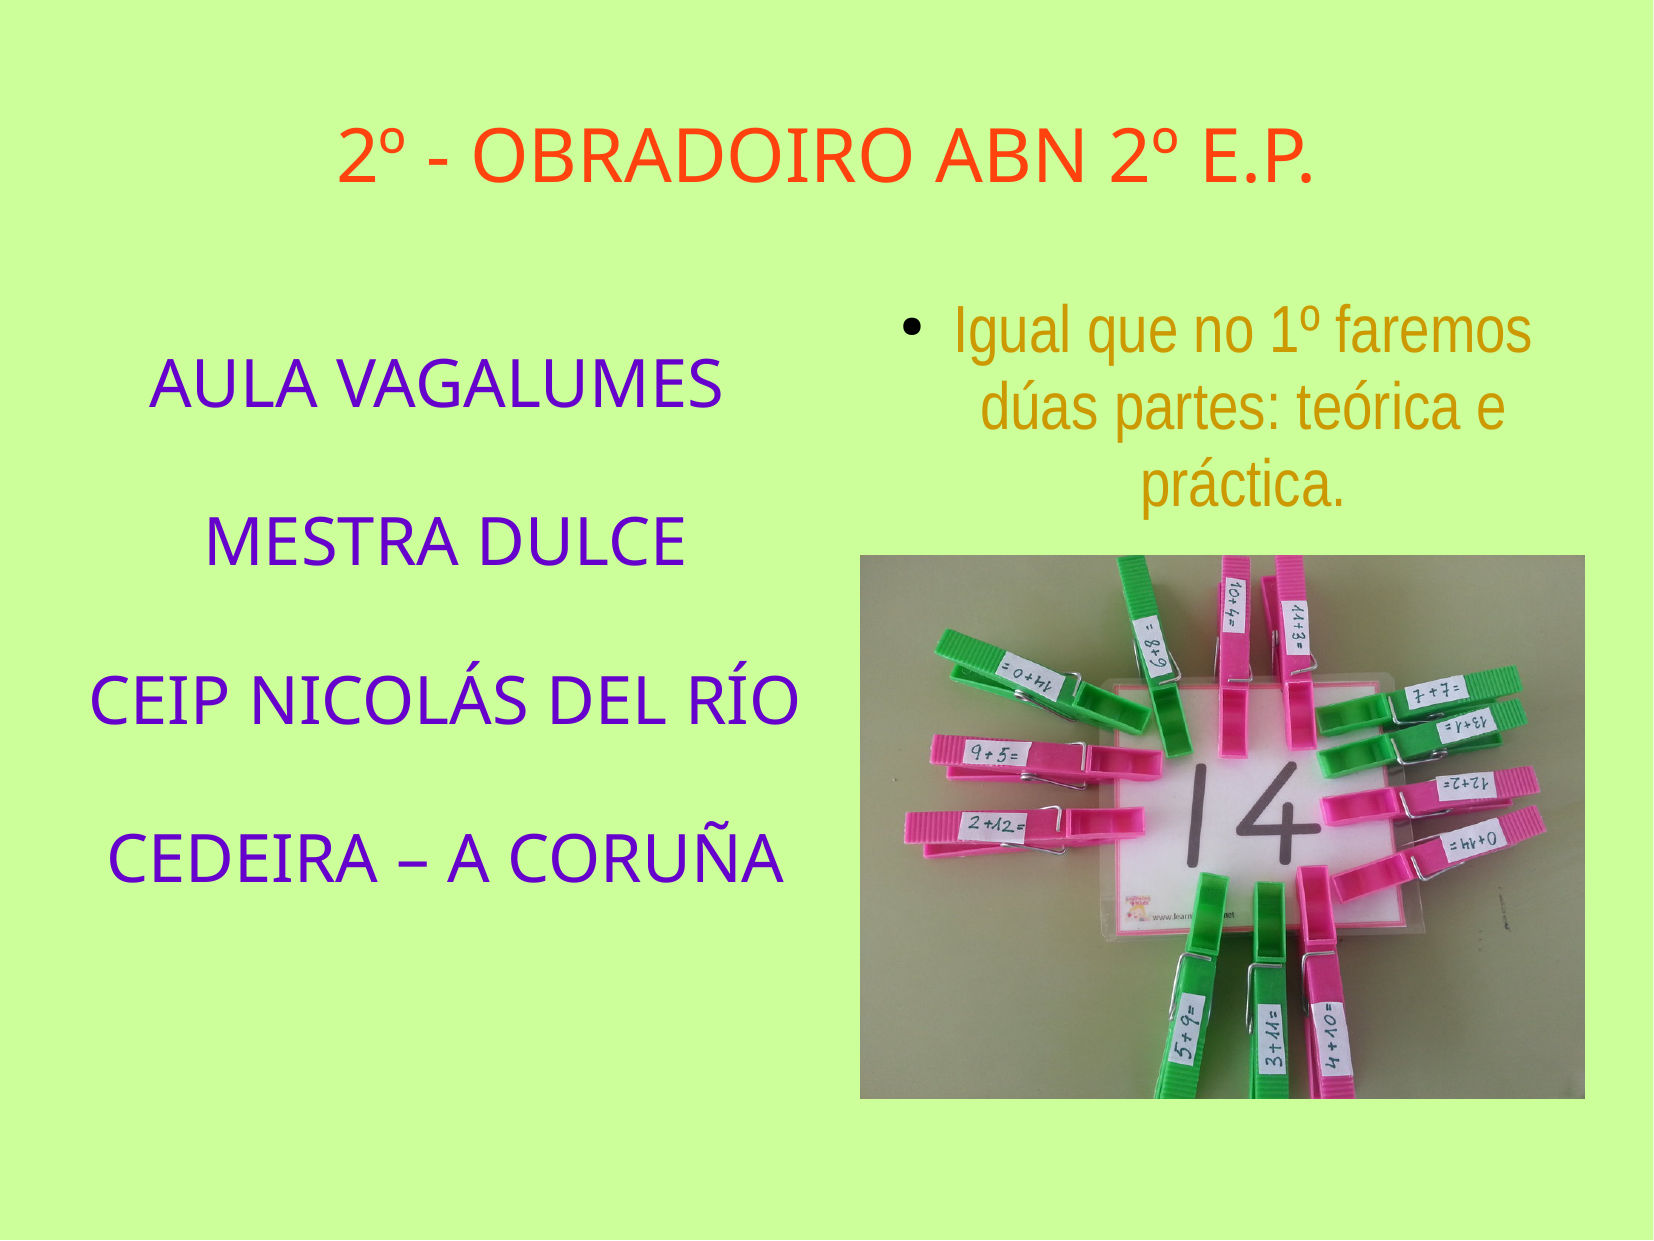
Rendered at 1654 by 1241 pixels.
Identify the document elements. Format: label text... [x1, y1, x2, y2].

picture [860, 555, 1585, 1099]
text_box [82, 49, 1571, 257]
list Igual que no 1º faremos dúas partes: teórica e práctica. [845, 290, 1572, 634]
list AULA VAGALUMES MESTRA DULCE CEIP NICOLÁS DEL RÍO CEDEIRA – A CORUÑA [82, 290, 809, 1010]
